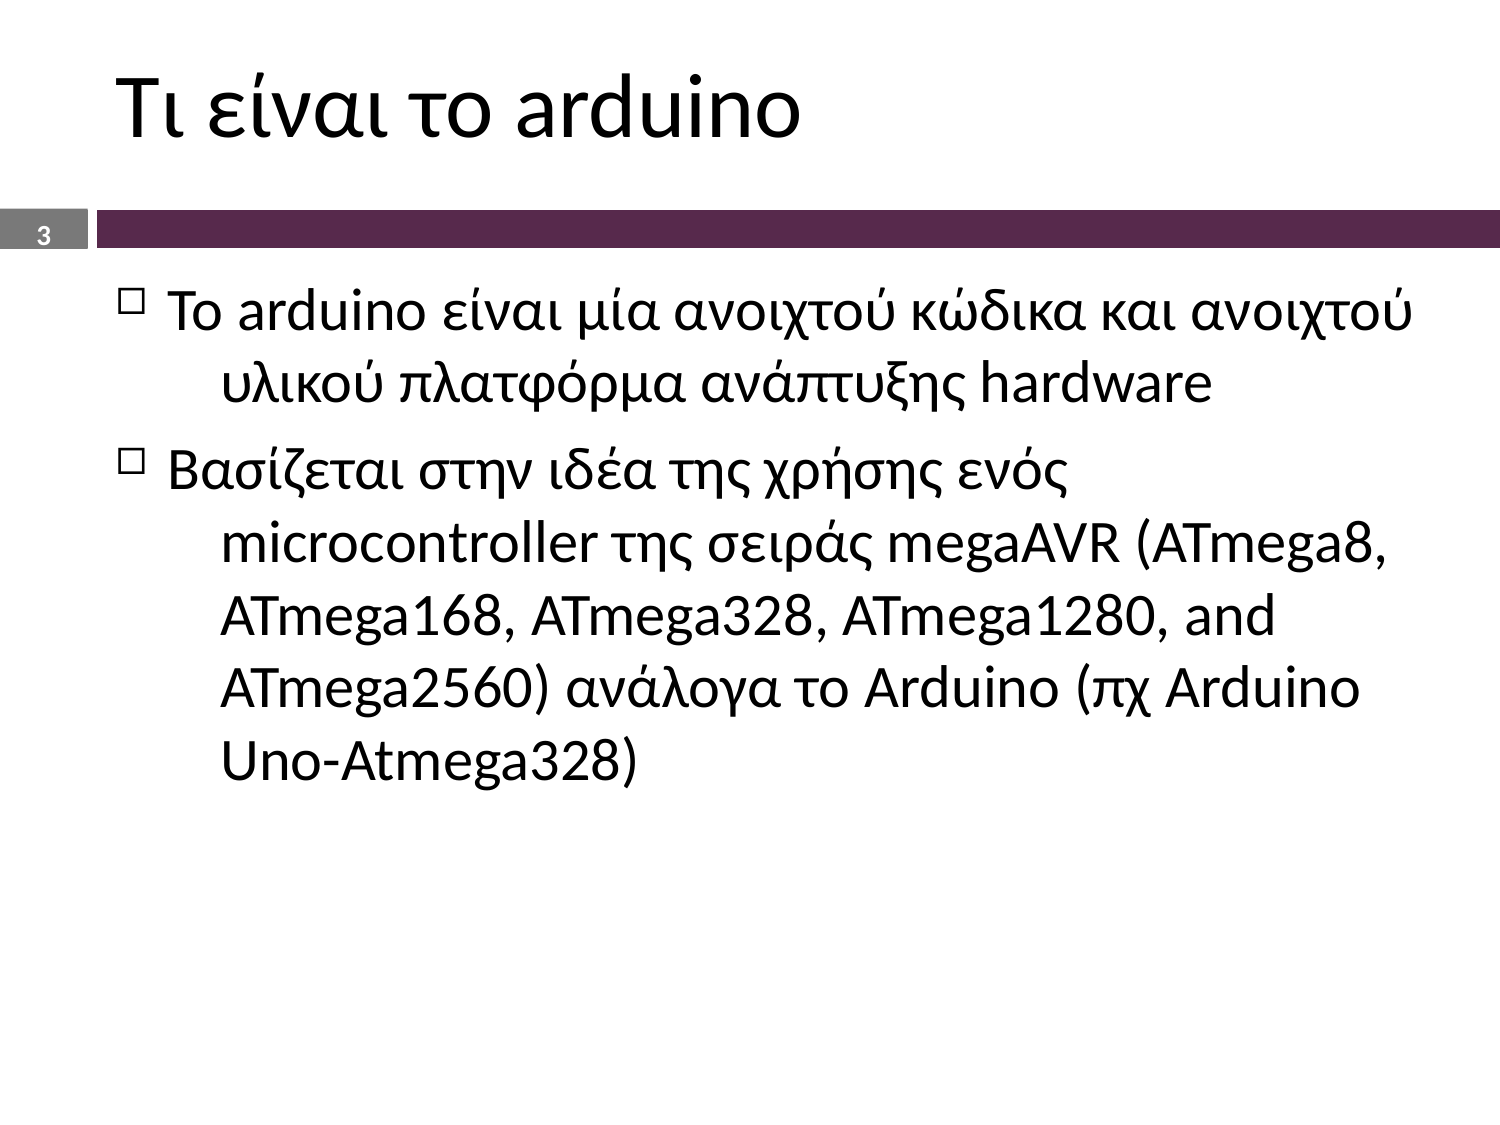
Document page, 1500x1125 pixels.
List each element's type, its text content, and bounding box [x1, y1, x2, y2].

title Τι είναι το arduino [100, 19, 1438, 182]
text_box [0, 208, 88, 249]
list To arduino είναι μία ανοιχτού κώδικα και ανοιχτού υλικού πλατφόρμα ανάπτυξης hardware Βασίζεται στην ιδέα της χρήσης ενός microcontroller της σειράς megaAVR (ATmega8, ATmega168, ATmega328, ATmega1280, and ATmega2560) ανάλογα το Arduino (πχ Arduino Uno-Atmega328) [100, 262, 1438, 1000]
